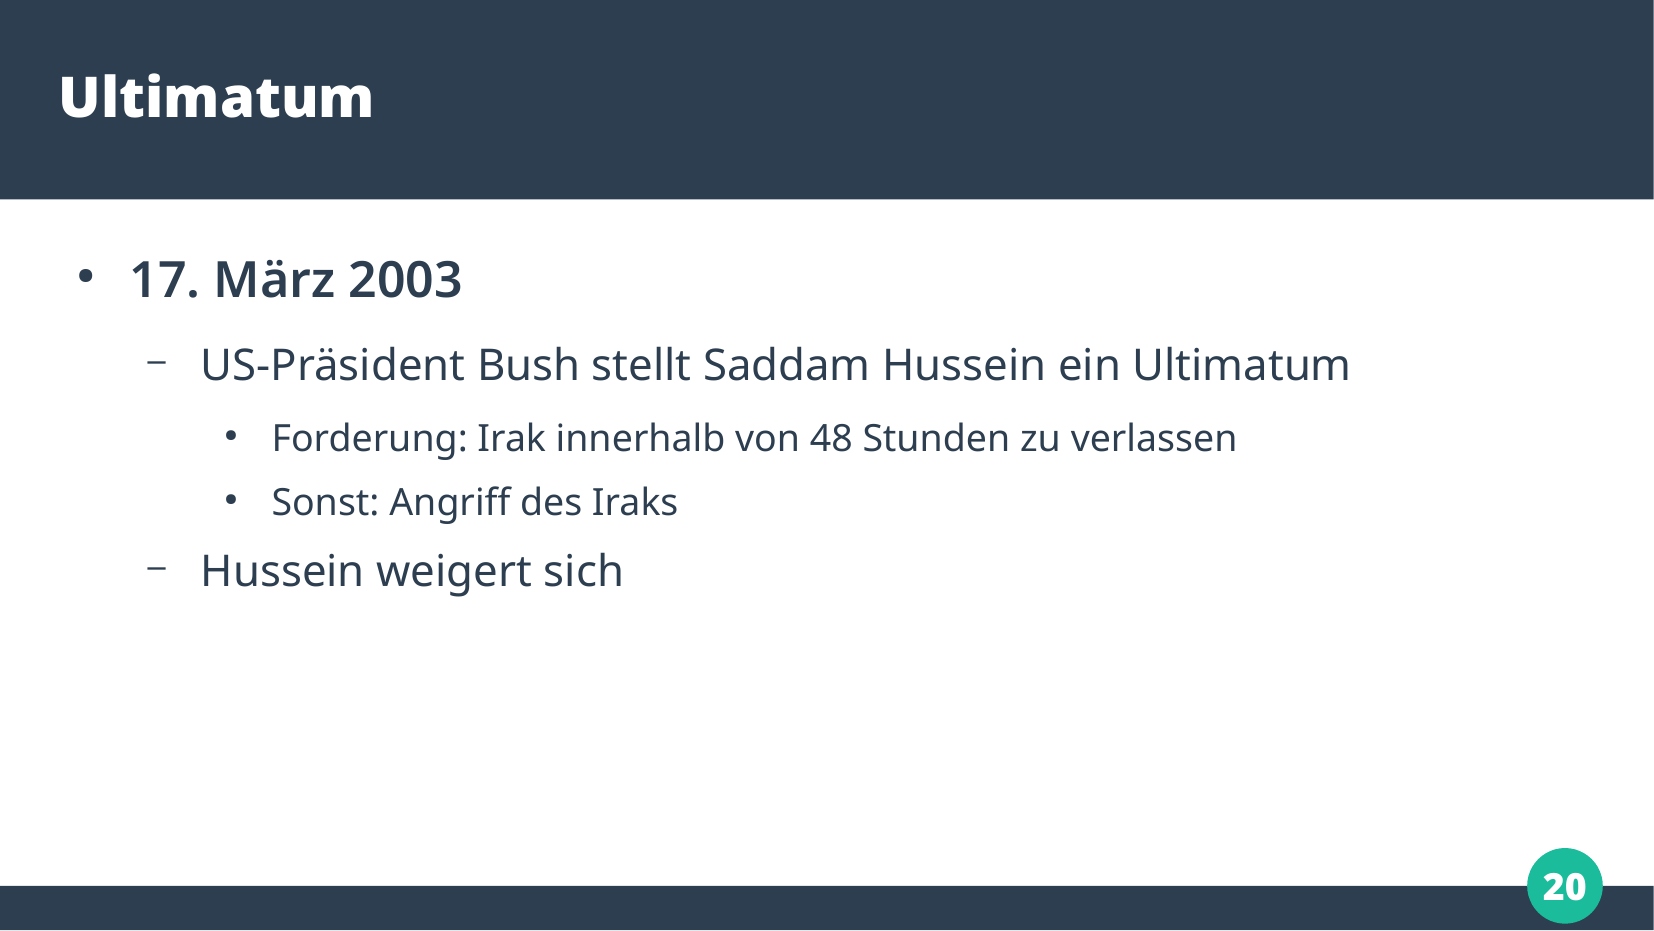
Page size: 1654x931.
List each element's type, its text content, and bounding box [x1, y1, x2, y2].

list 17. März 2003 US-Präsident Bush stellt Saddam Hussein ein Ultimatum Forderung: Irak innerhalb von 48 Stunden zu verlassen Sonst: Angriff des Iraks Hussein weigert sich [59, 243, 1595, 864]
title Ultimatum [59, 37, 1595, 155]
